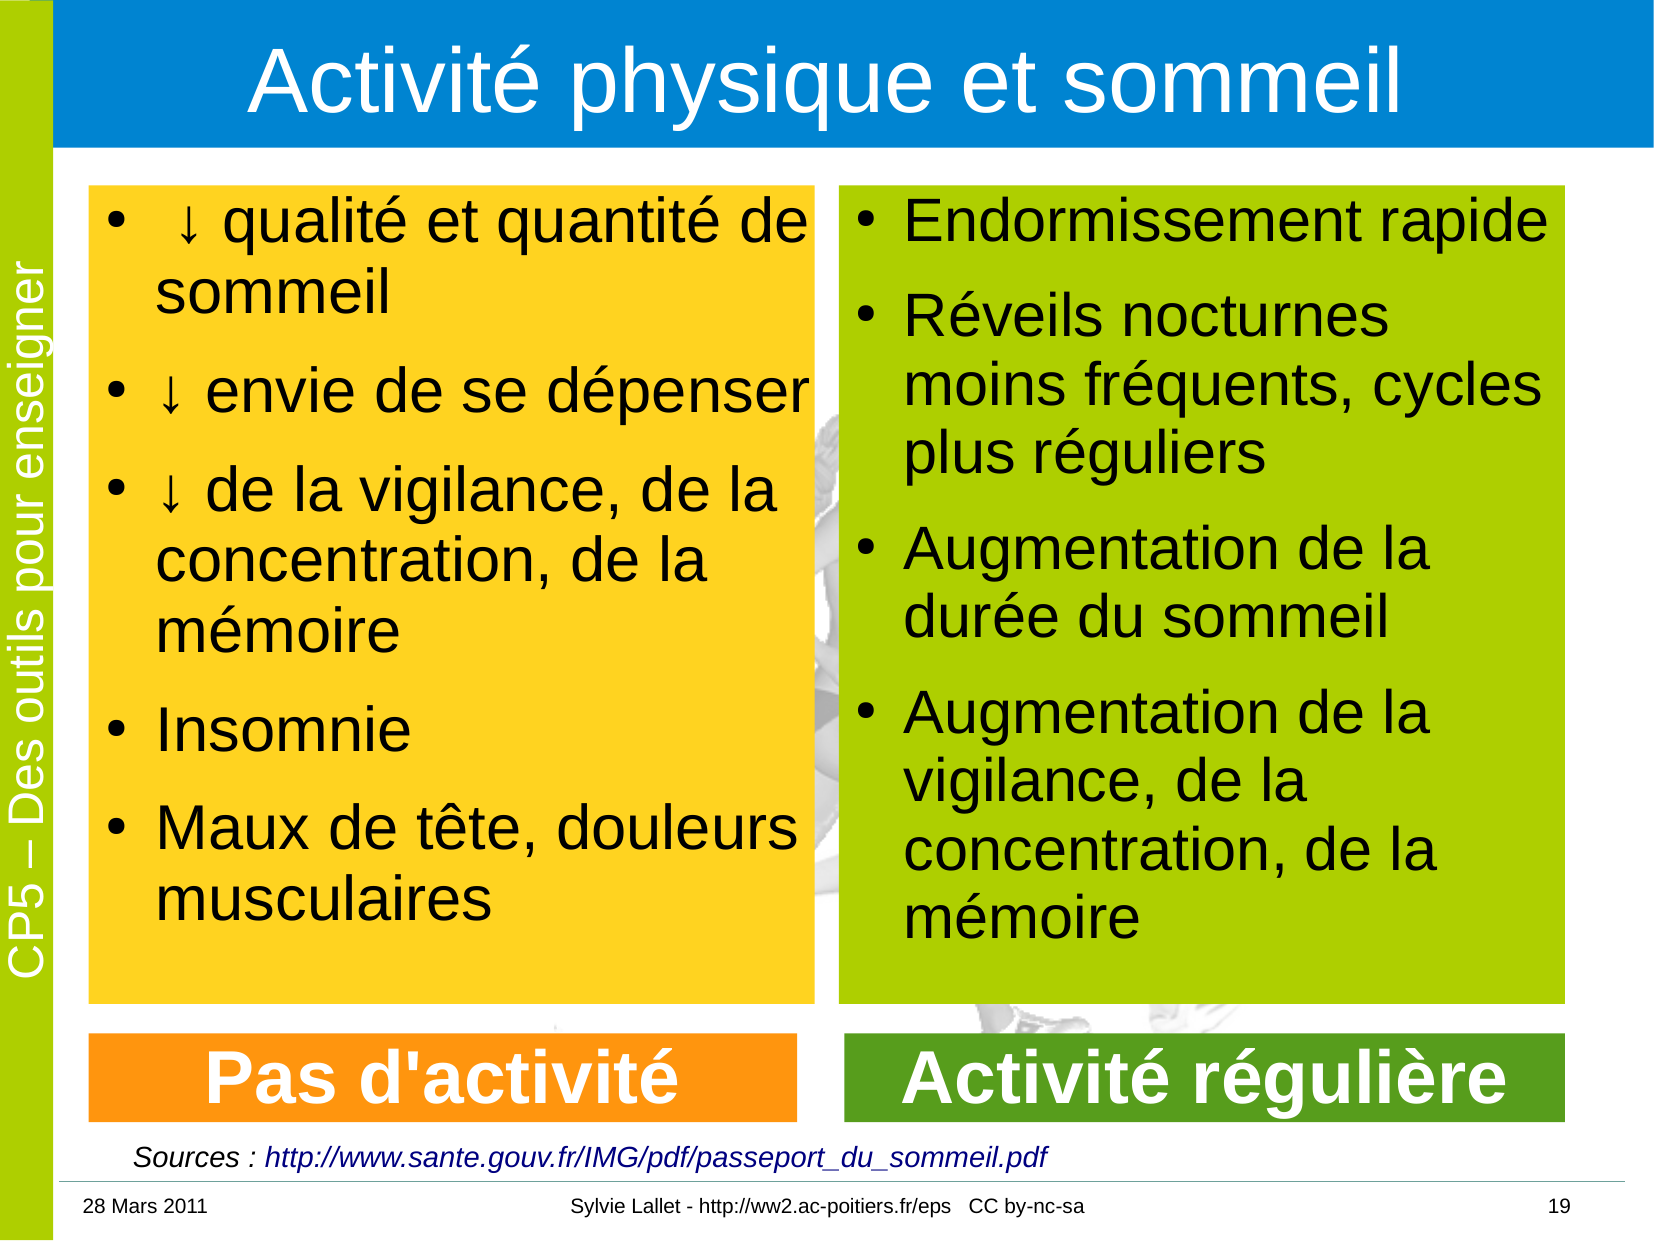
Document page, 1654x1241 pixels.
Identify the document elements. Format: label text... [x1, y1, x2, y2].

list Endormissement rapide Réveils nocturnes moins fréquents, cycles plus réguliers Augmentation de la durée du sommeil Augmentation de la vigilance, de la concentration, de la mémoire [838, 185, 1565, 1004]
text_box Sources : http://www.sante.gouv.fr/IMG/pdf/passeport_du_sommeil.pdf [118, 1133, 1063, 1182]
list ↓ qualité et quantité de sommeil ↓ envie de se dépenser ↓ de la vigilance, de la concentration, de la mémoire Insomnie Maux de tête, douleurs musculaires [88, 185, 815, 1004]
text_box Activité régulière [844, 1033, 1565, 1123]
title Activité physique et sommeil [82, 21, 1571, 141]
text_box Pas d'activité [88, 1033, 798, 1123]
